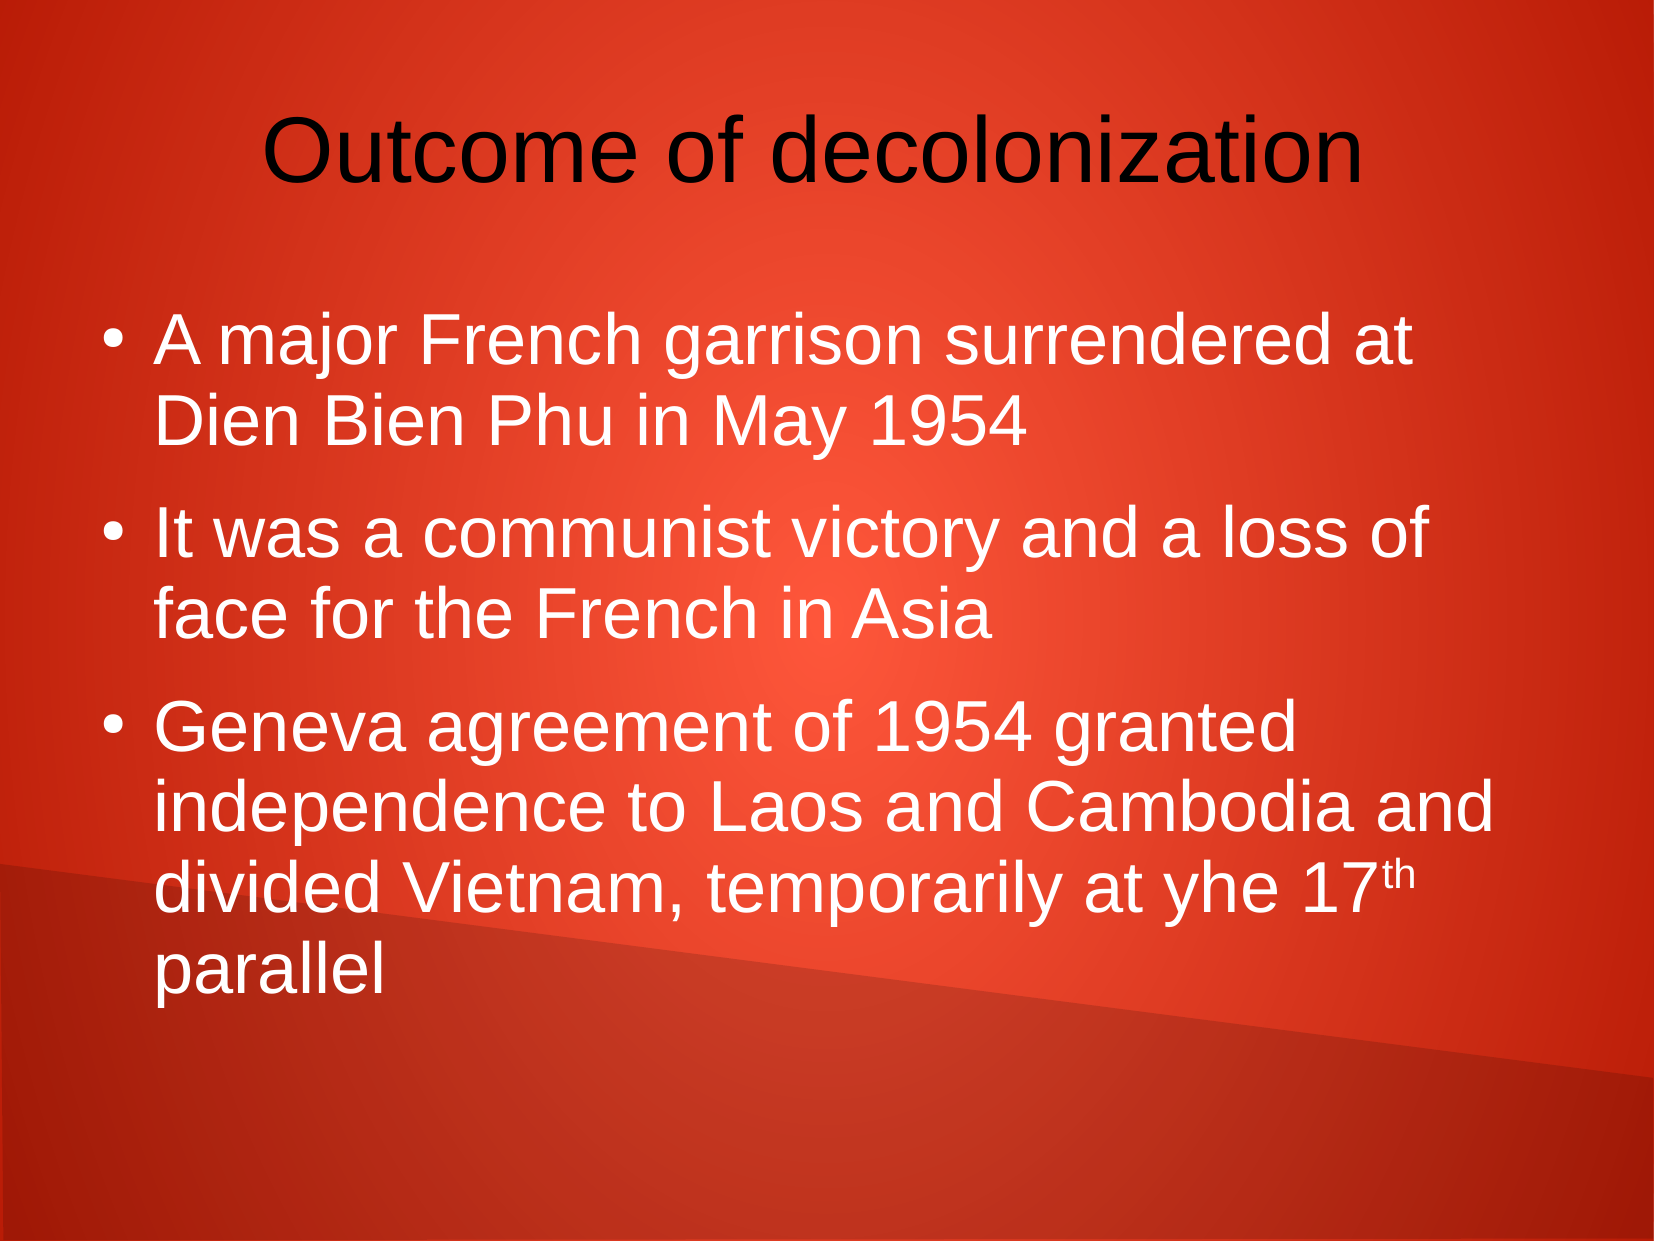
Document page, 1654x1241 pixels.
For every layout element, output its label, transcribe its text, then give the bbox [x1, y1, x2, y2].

list A major French garrison surrendered at Dien Bien Phu in May 1954 It was a communist victory and a loss of face for the French in Asia Geneva agreement of 1954 granted independence to Laos and Cambodia and divided Vietnam, temporarily at yhe 17th parallel [82, 299, 1571, 1019]
title Outcome of decolonization [82, 47, 1571, 252]
